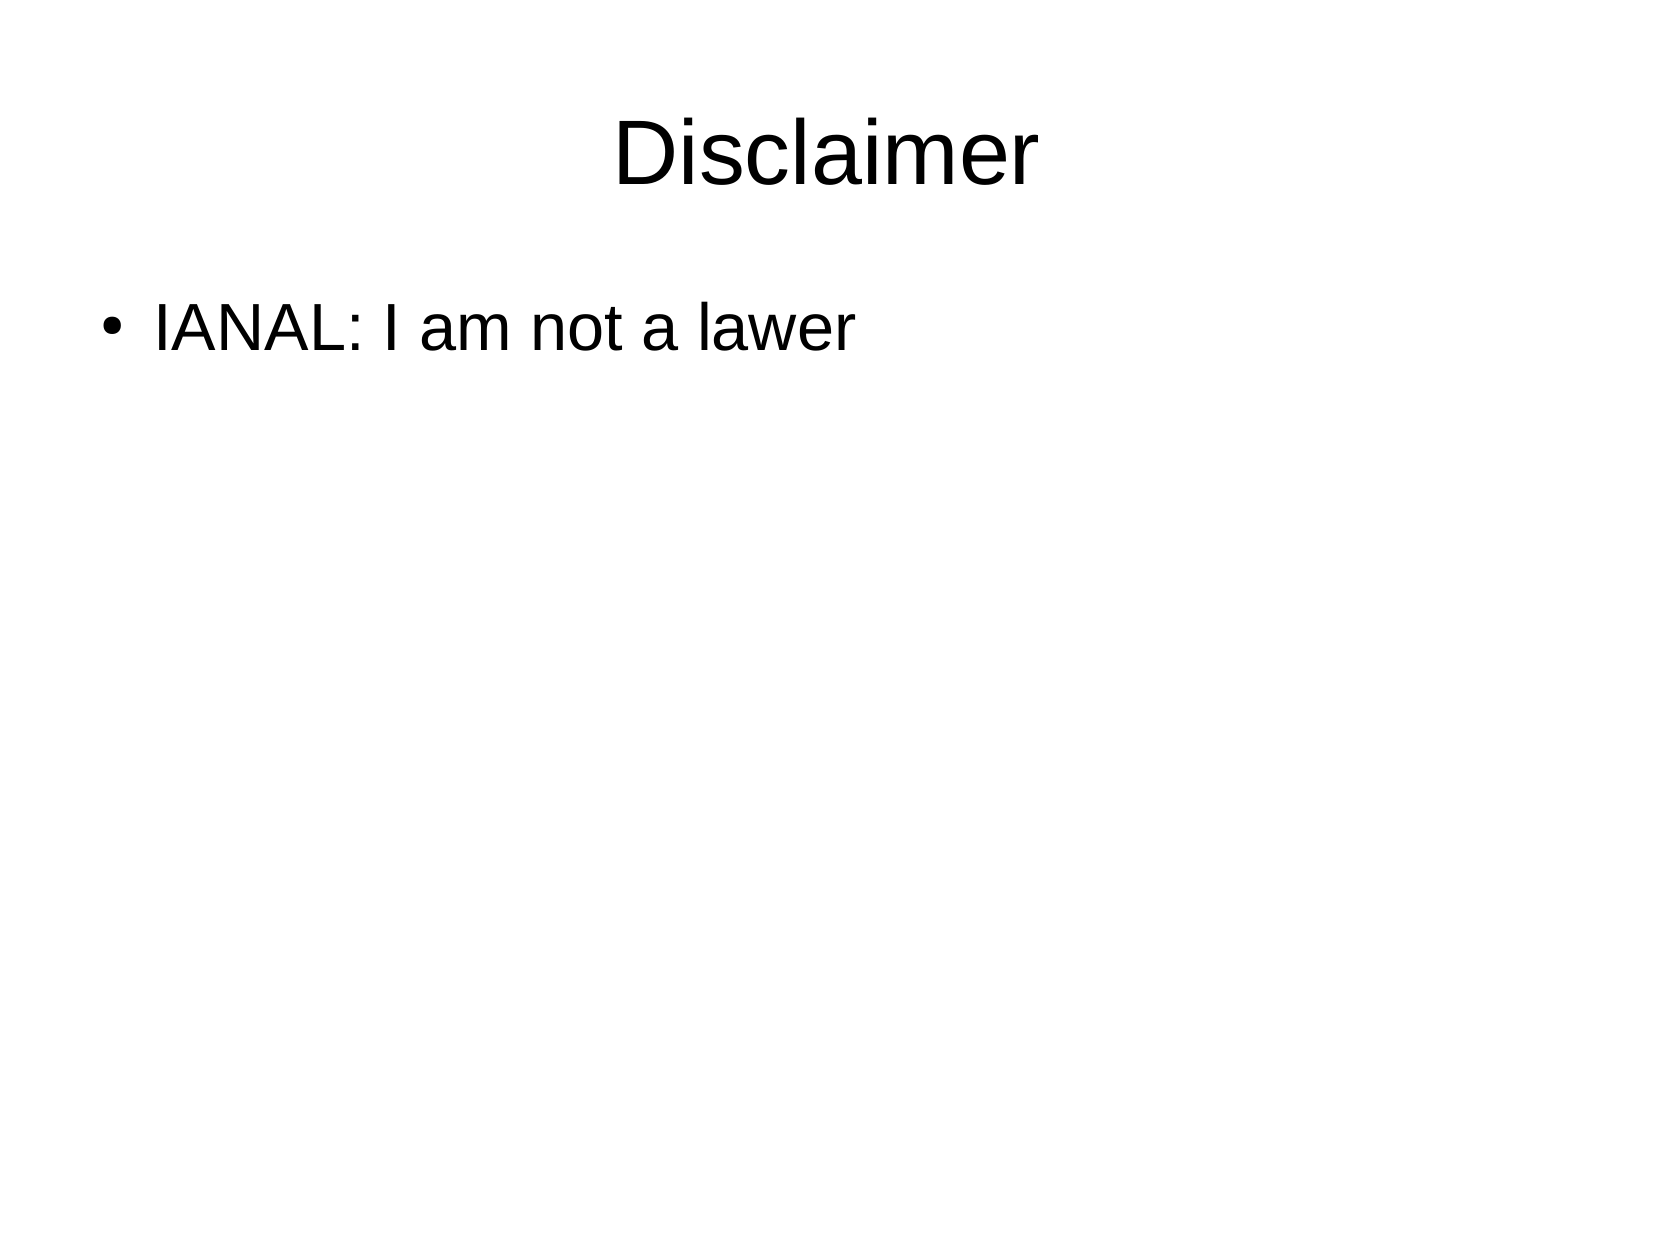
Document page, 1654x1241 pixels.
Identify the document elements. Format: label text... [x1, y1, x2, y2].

list IANAL: I am not a lawer [82, 290, 1571, 1010]
title Disclaimer [82, 49, 1571, 257]
